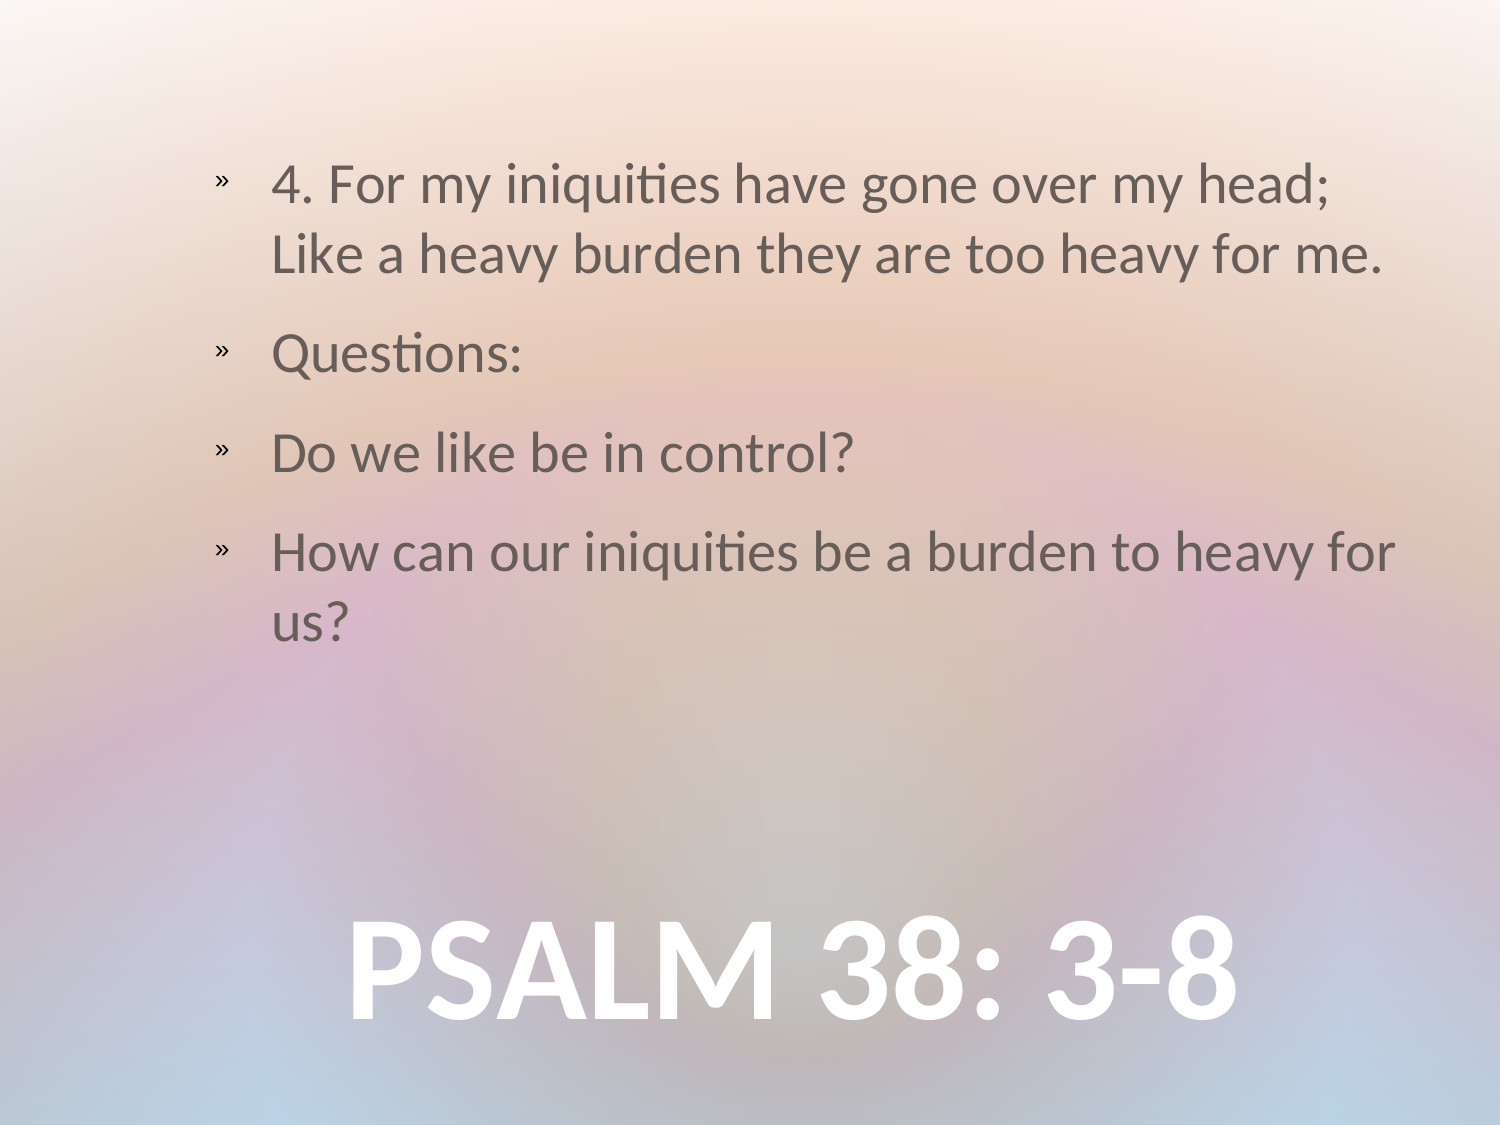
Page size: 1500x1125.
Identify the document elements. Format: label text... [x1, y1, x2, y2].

title PSALM 38: 3-8 [200, 863, 1388, 1050]
list 4. For my iniquities have gone over my head; Like a heavy burden they are too heavy for me. Questions: Do we like be in control? How can our iniquities be a burden to heavy for us? [200, 137, 1425, 863]
picture [0, 0, 1500, 1125]
